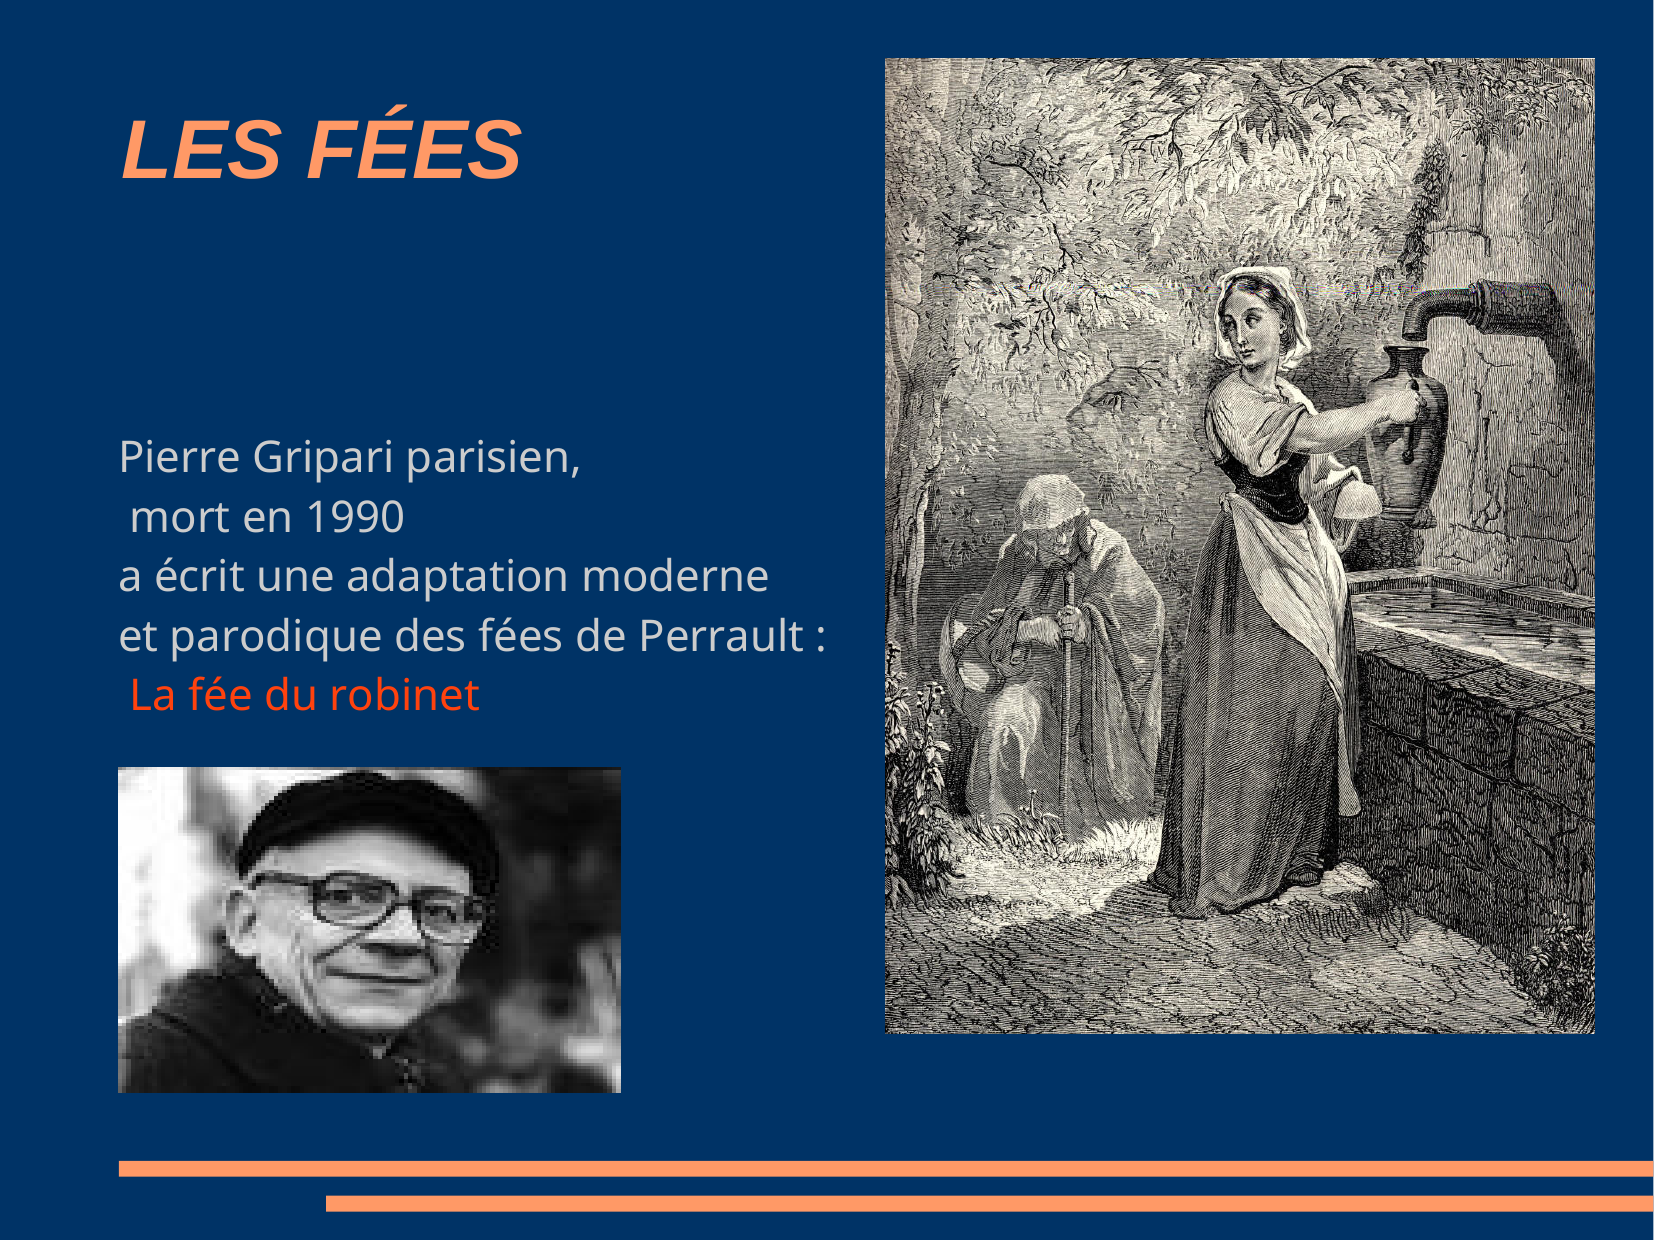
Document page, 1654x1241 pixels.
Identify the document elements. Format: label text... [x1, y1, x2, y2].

subtitle Pierre Gripari parisien, mort en 1990 a écrit une adaptation moderne et parodique des fées de Perrault : La fée du robinet [118, 177, 885, 973]
picture [118, 767, 621, 1093]
title LES FÉES [121, 53, 1534, 177]
picture [885, 58, 1595, 1034]
